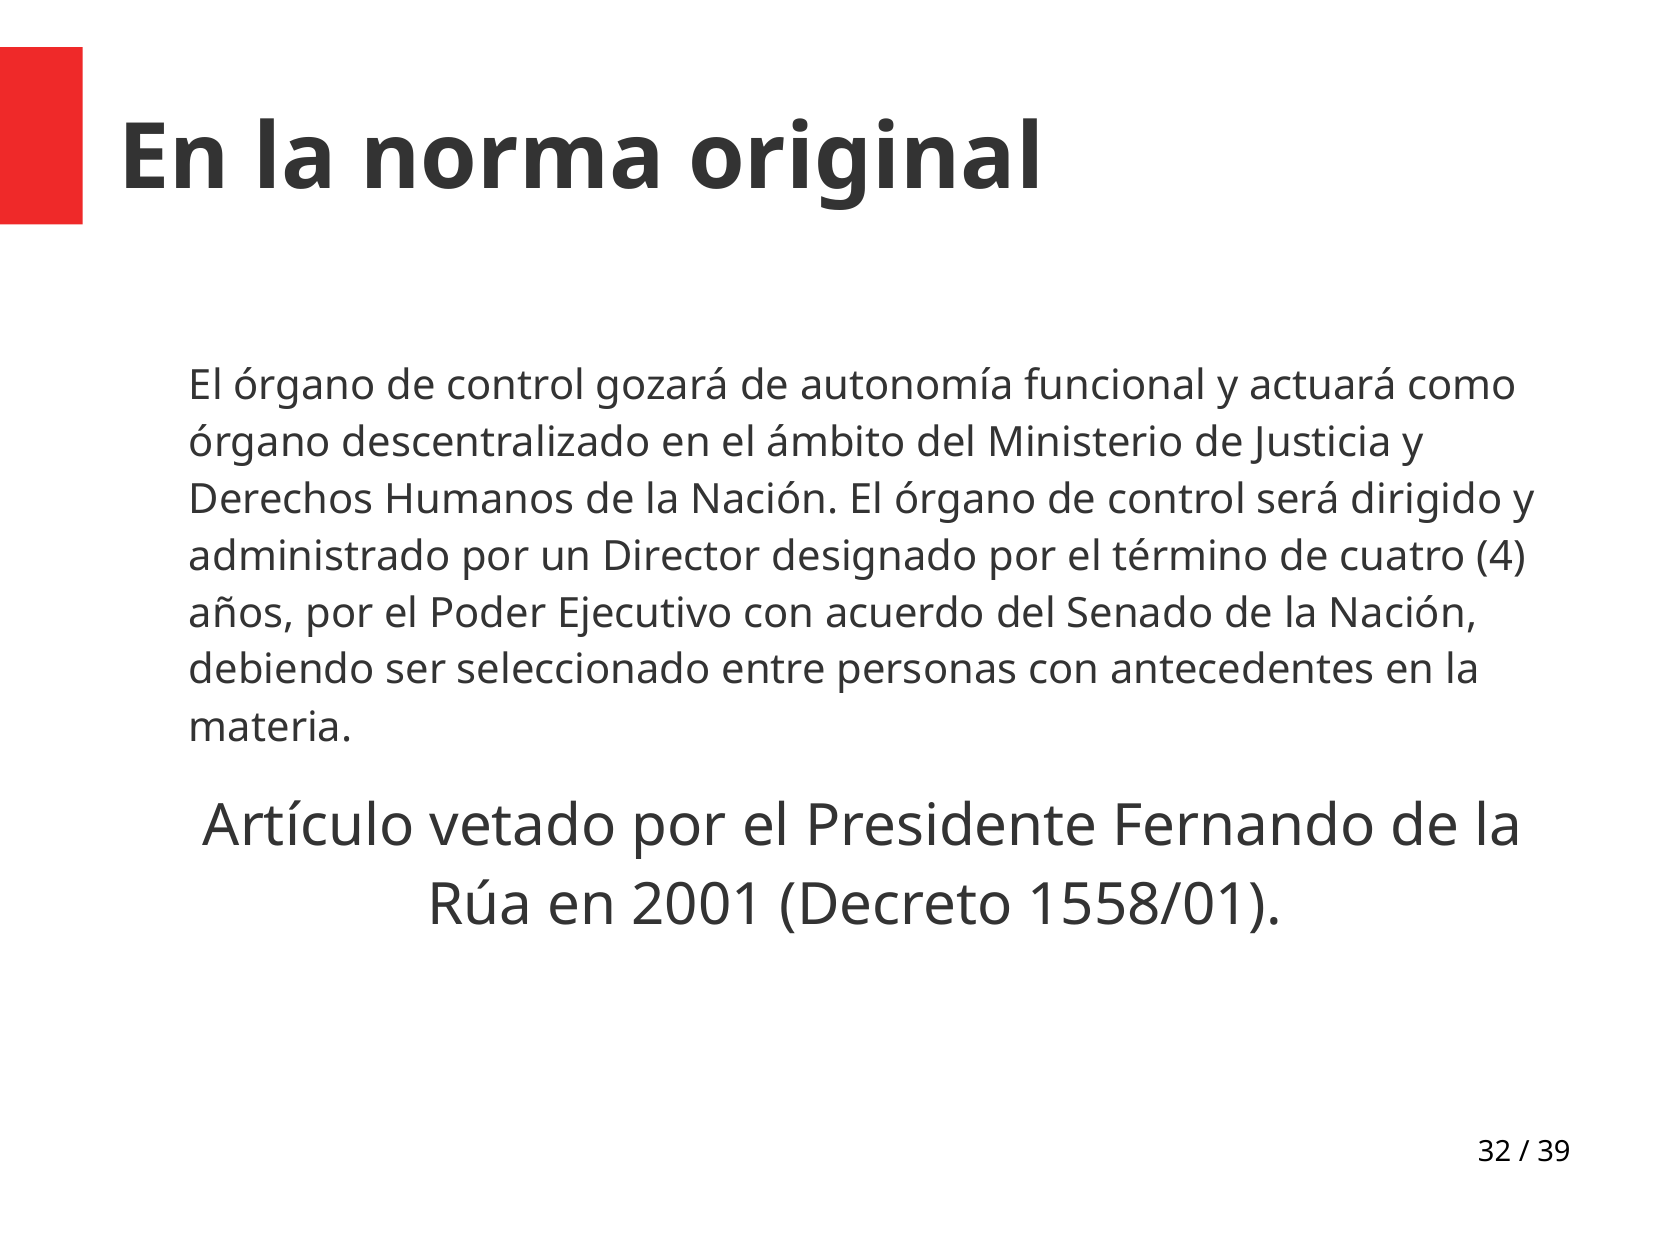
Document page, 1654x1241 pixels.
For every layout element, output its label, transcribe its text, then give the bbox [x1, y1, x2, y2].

list El órgano de control gozará de autonomía funcional y actuará como órgano descentralizado en el ámbito del Ministerio de Justicia y Derechos Humanos de la Nación. El órgano de control será dirigido y administrado por un Director designado por el término de cuatro (4) años, por el Poder Ejecutivo con acuerdo del Senado de la Nación, debiendo ser seleccionado entre personas con antecedentes en la materia. Artículo vetado por el Presidente Fernando de la Rúa en 2001 (Decreto 1558/01). [118, 354, 1536, 1074]
title En la norma original [118, 49, 1571, 257]
